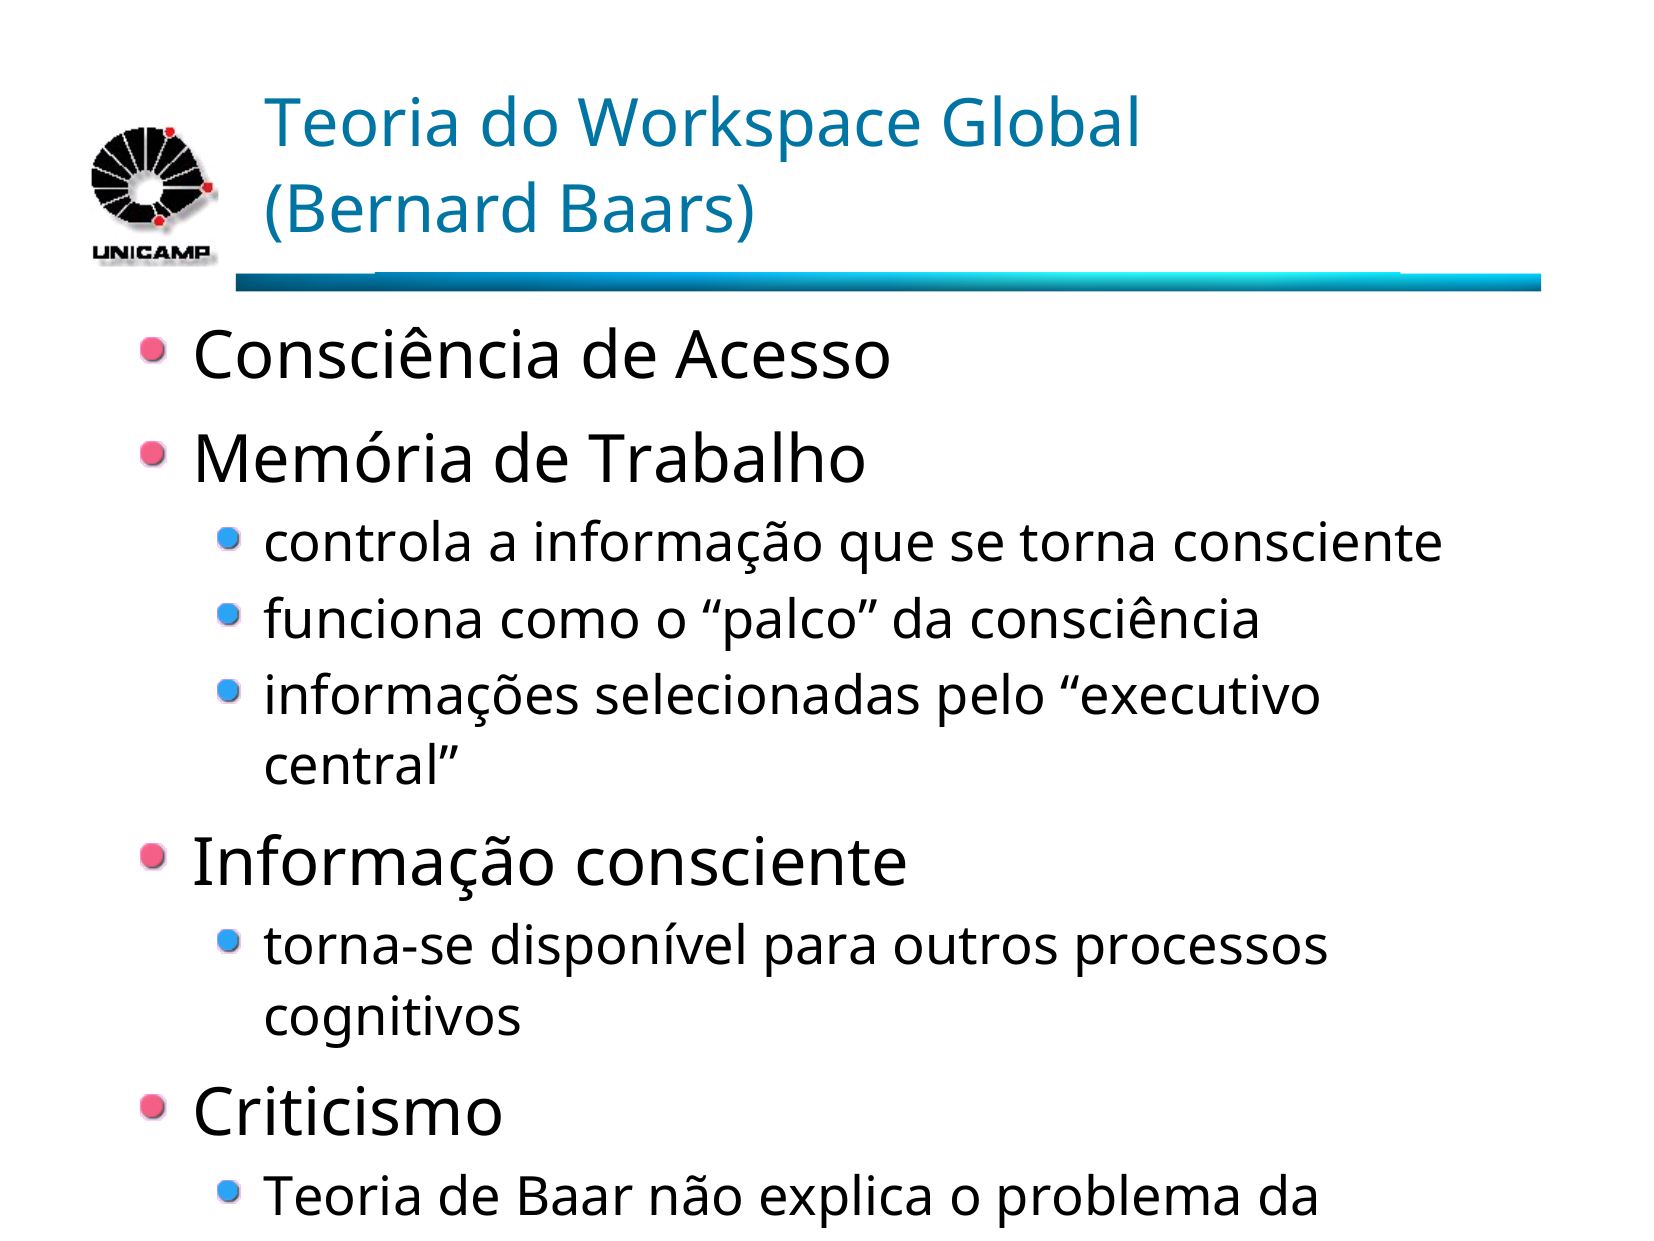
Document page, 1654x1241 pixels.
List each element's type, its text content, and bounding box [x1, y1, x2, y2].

picture [125, 272, 1654, 295]
title Teoria do Workspace Global (Bernard Baars) [264, 42, 1534, 250]
picture [216, 1182, 242, 1205]
list Consciência de Acesso Memória de Trabalho controla a informação que se torna consciente funciona como o “palco” da consciência informações selecionadas pelo “executivo central” Informação consciente torna-se disponível para outros processos cognitivos Criticismo Teoria de Baar não explica o problema da consciência fenomenal [121, 309, 1534, 1182]
